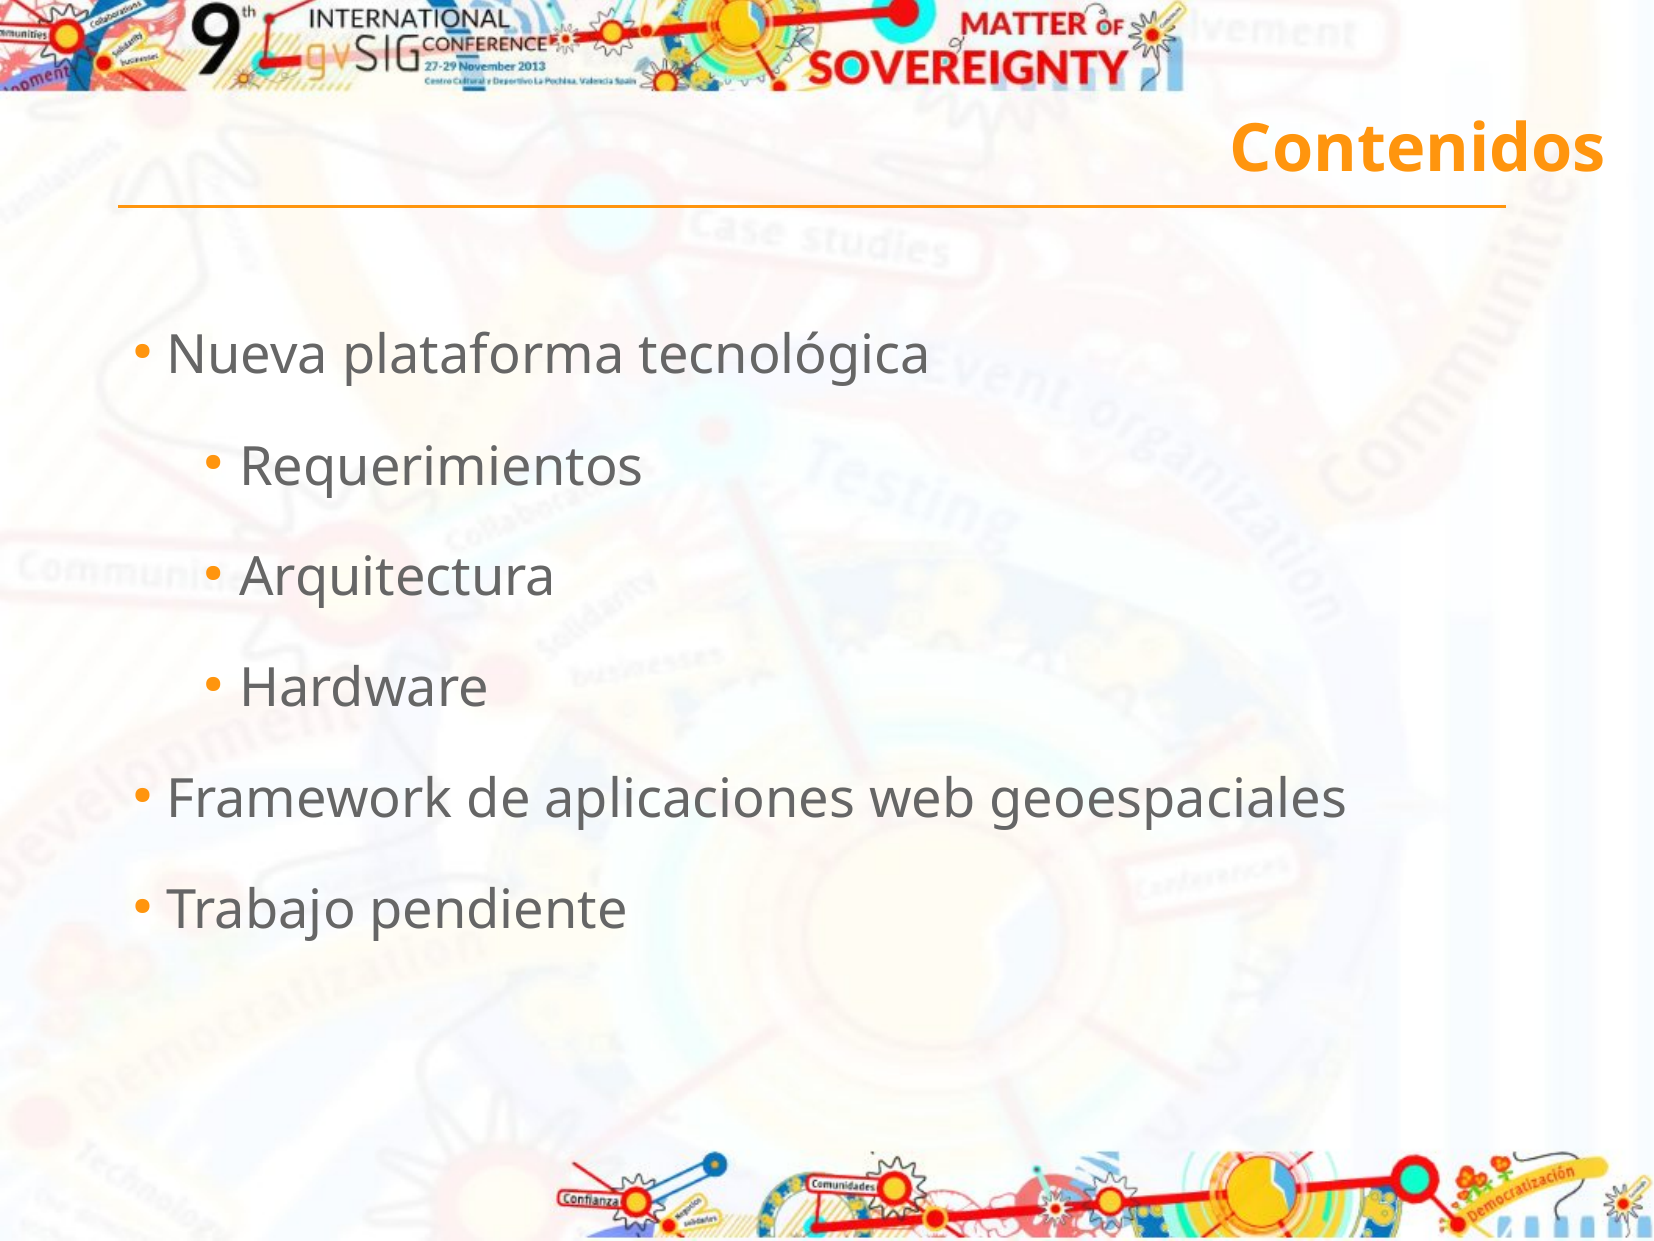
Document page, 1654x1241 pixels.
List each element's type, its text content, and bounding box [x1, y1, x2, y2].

title Contenidos [118, 96, 1607, 195]
text_box Nueva plataforma tecnológica Requerimientos Arquitectura Hardware Framework de aplicaciones web geoespaciales Trabajo pendiente [118, 271, 1506, 1040]
picture [0, 0, 1654, 1241]
